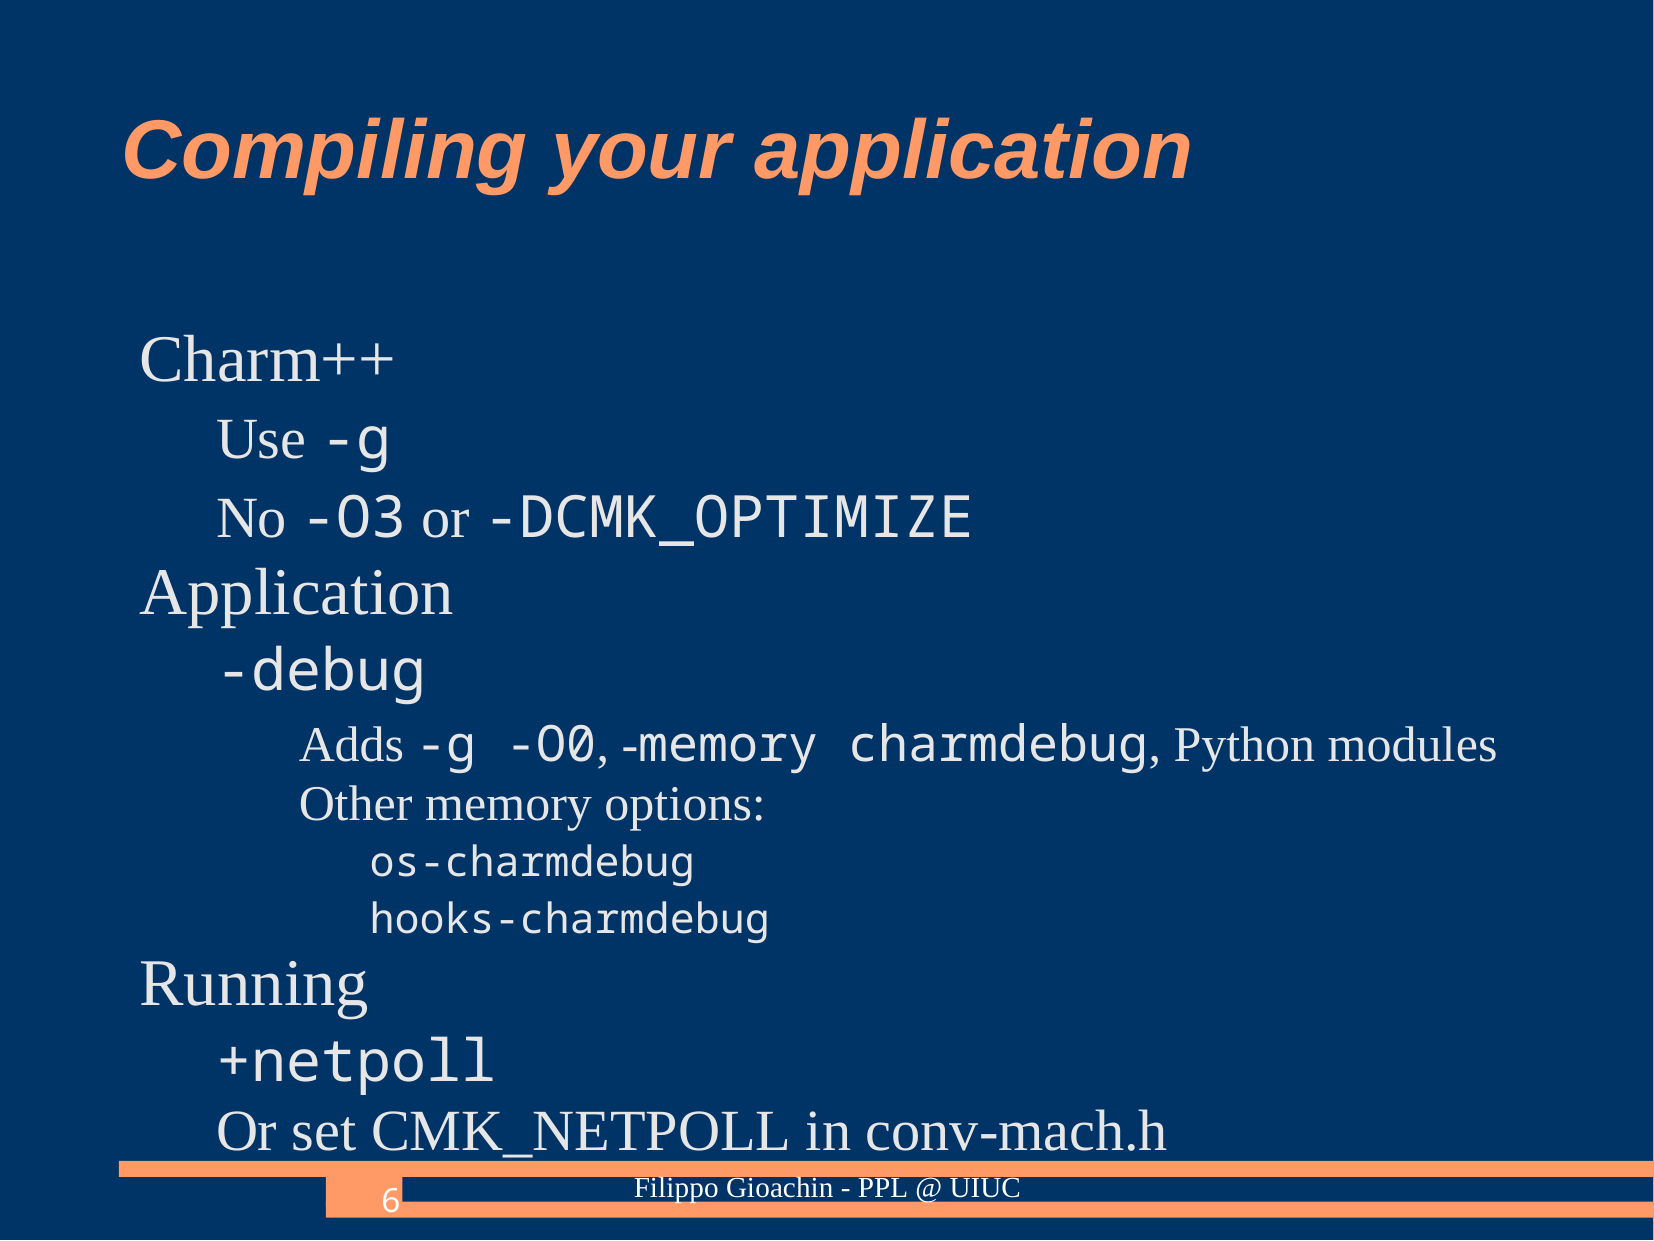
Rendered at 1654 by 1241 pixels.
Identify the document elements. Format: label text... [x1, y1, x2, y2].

title Compiling your application [121, 53, 1534, 247]
list Charm++ Use -g No -O3 or -DCMK_OPTIMIZE Application -debug Adds -g -O0, -memory charmdebug, Python modules Other memory options: os-charmdebug hooks-charmdebug Running +netpoll Or set CMK_NETPOLL in conv-mach.h [121, 322, 1561, 1118]
